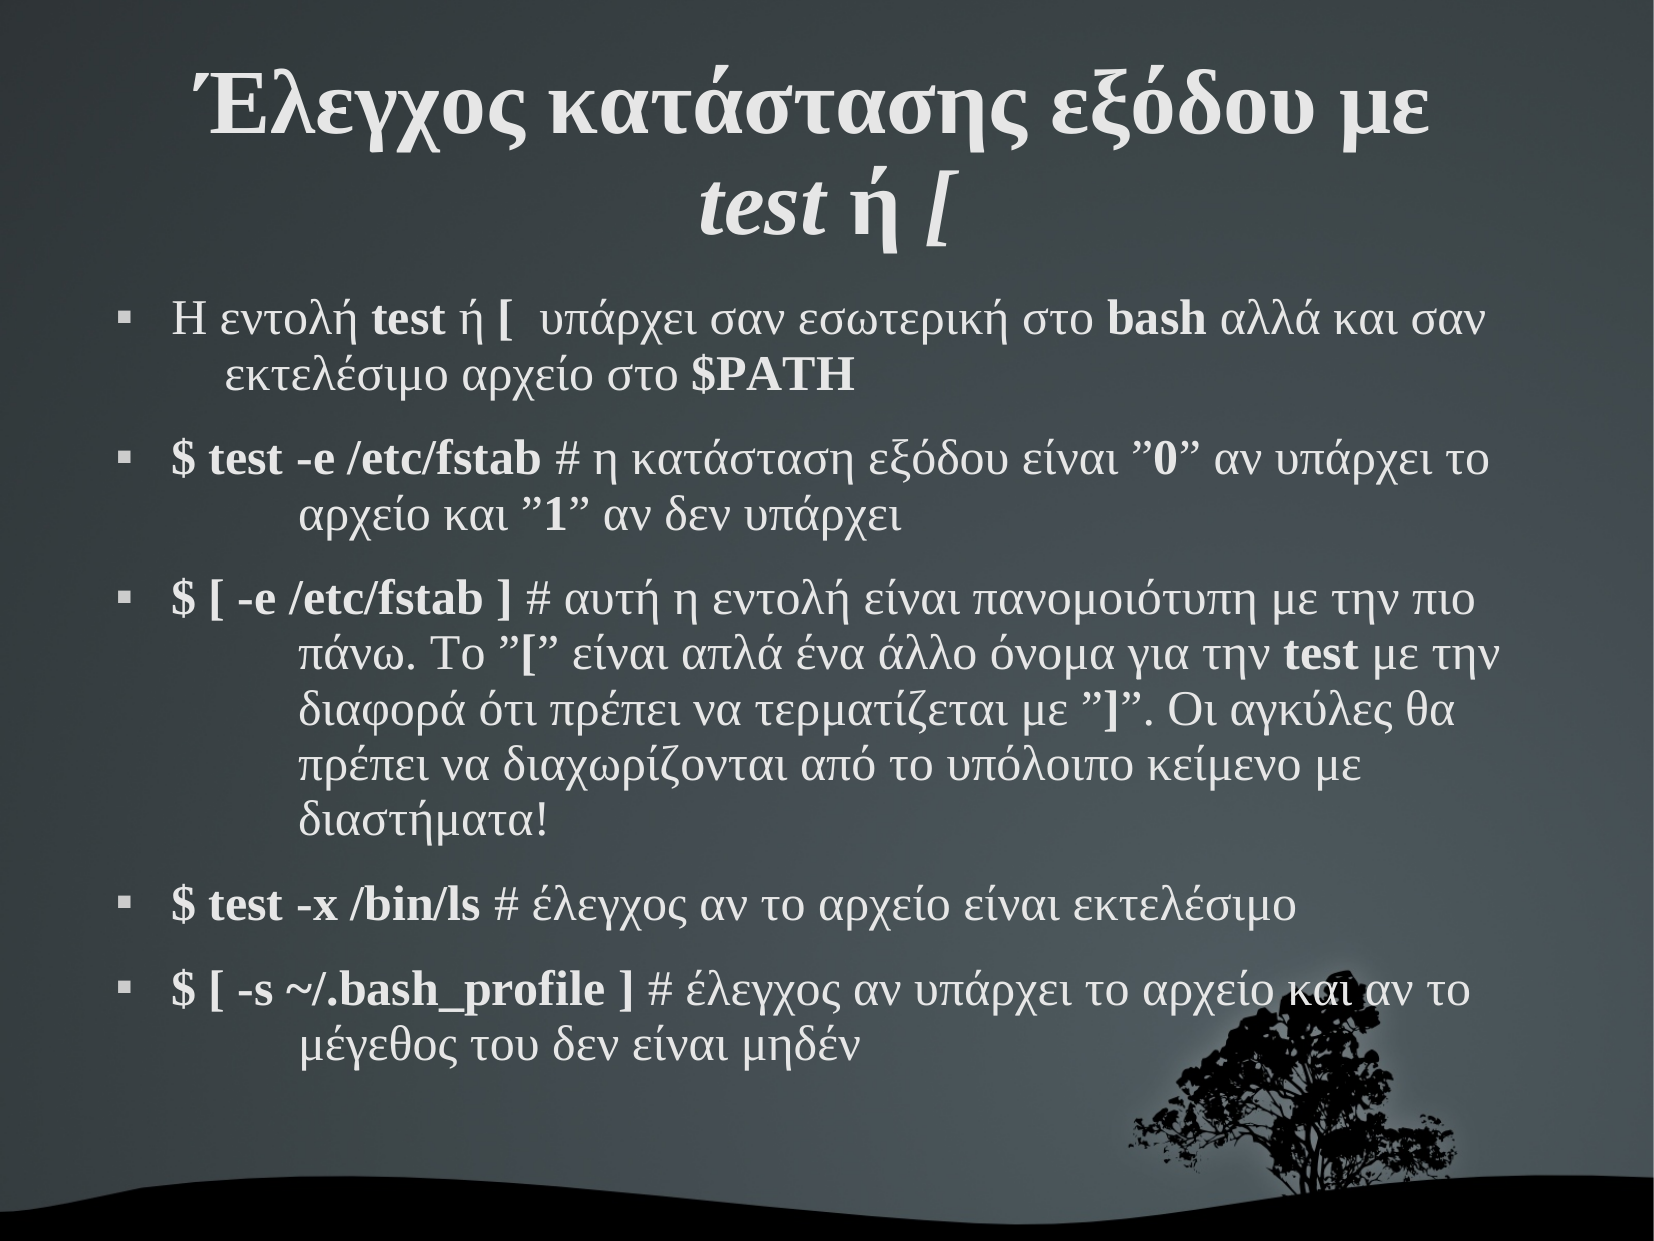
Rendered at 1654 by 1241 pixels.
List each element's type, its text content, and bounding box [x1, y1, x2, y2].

picture [0, 0, 1654, 1241]
title Έλεγχος κατάστασης εξόδου με test ή [ [82, 33, 1571, 273]
list H εντολή test ή [ υπάρχει σαν εσωτερική στο bash αλλά και σαν εκτελέσιμο αρχείο στο $PATH $ test -e /etc/fstab # η κατάσταση εξόδου είναι ”0” αν υπάρχει το αρχείο και ”1” αν δεν υπάρχει $ [ -e /etc/fstab ] # αυτή η εντολή είναι πανομοιότυπη με την πιο πάνω. Το ”[” είναι απλά ένα άλλο όνομα για την test με την διαφορά ότι πρέπει να τερματίζεται με ”]”. Οι αγκύλες θα πρέπει να διαχωρίζονται από το υπόλοιπο κείμενο με διαστήματα! $ test -x /bin/ls # έλεγχος αν το αρχείο είναι εκτελέσιμο $ [ -s ~/.bash_profile ] # έλεγχος αν υπάρχει το αρχείο και αν το μέγεθος του δεν είναι μηδέν [82, 290, 1571, 1177]
